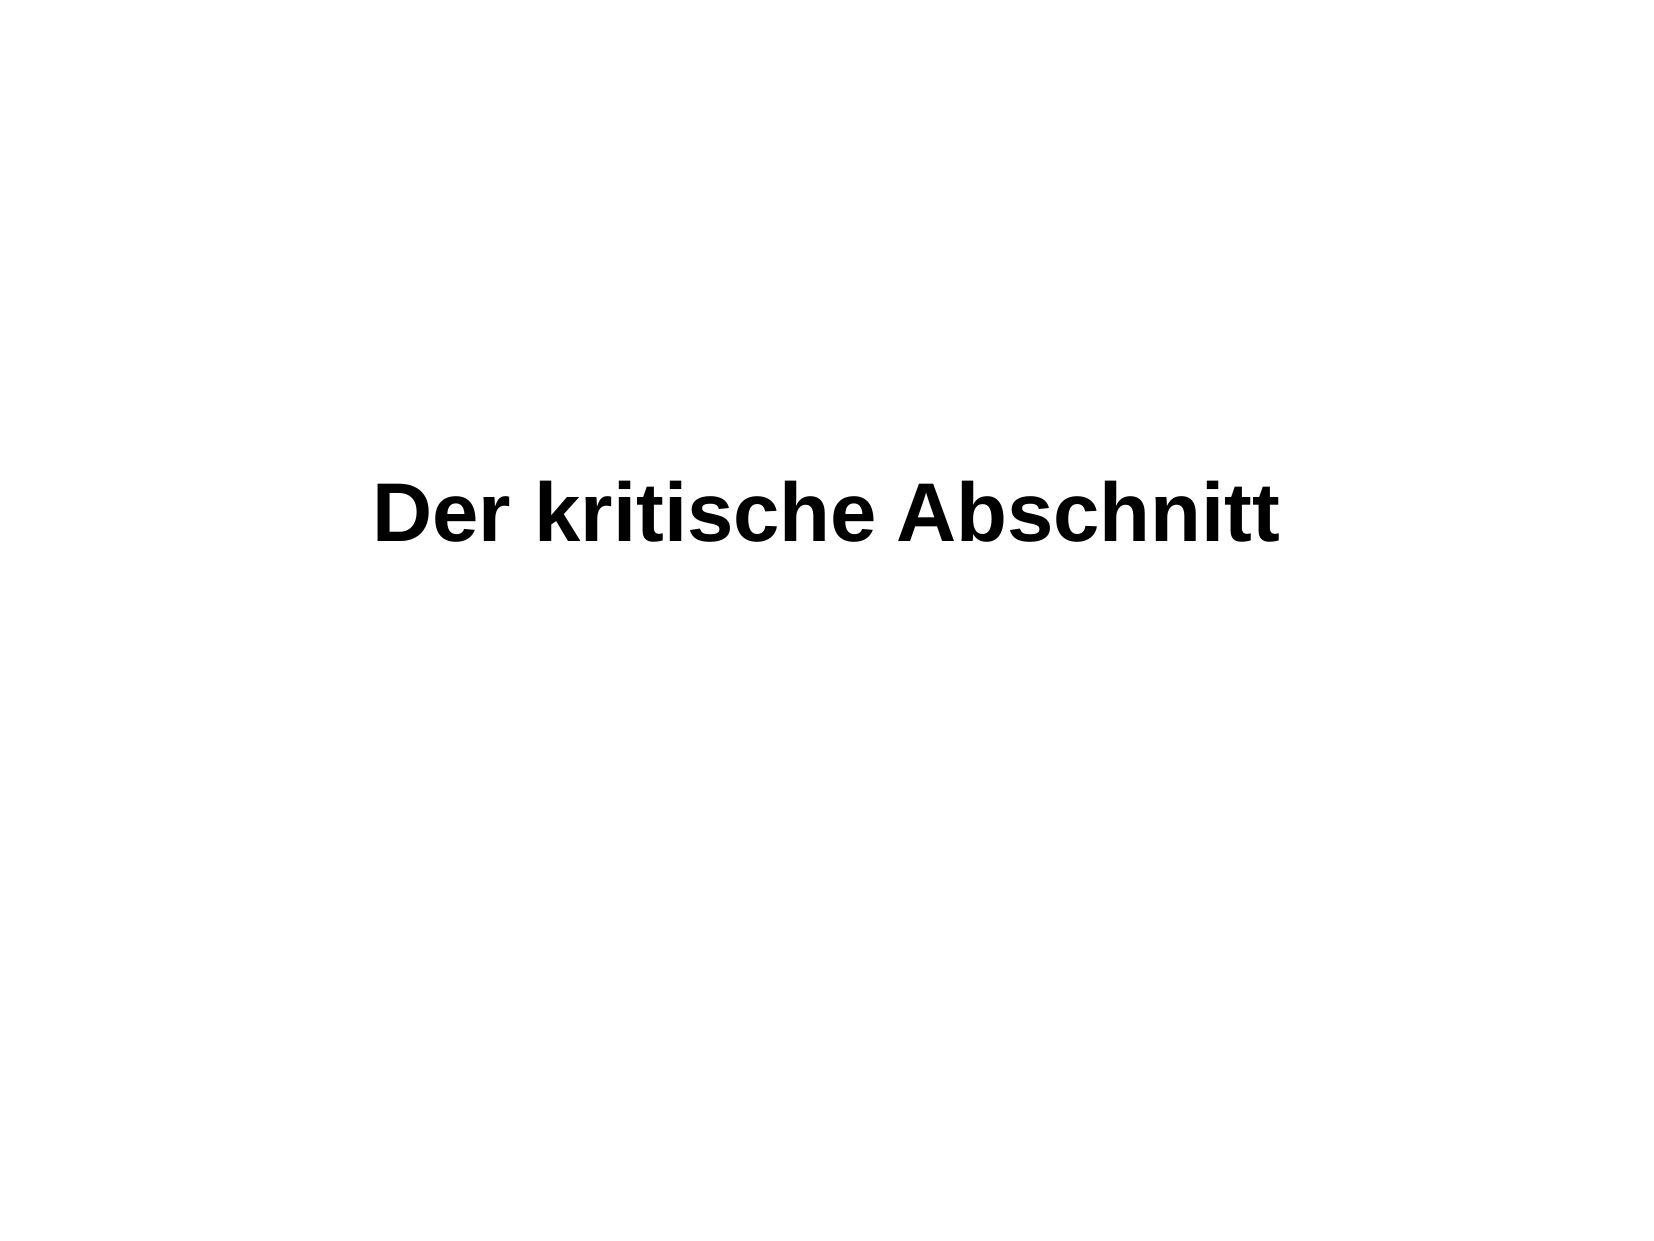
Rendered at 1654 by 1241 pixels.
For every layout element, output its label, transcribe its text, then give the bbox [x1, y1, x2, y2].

title Der kritische Abschnitt [82, 417, 1571, 610]
